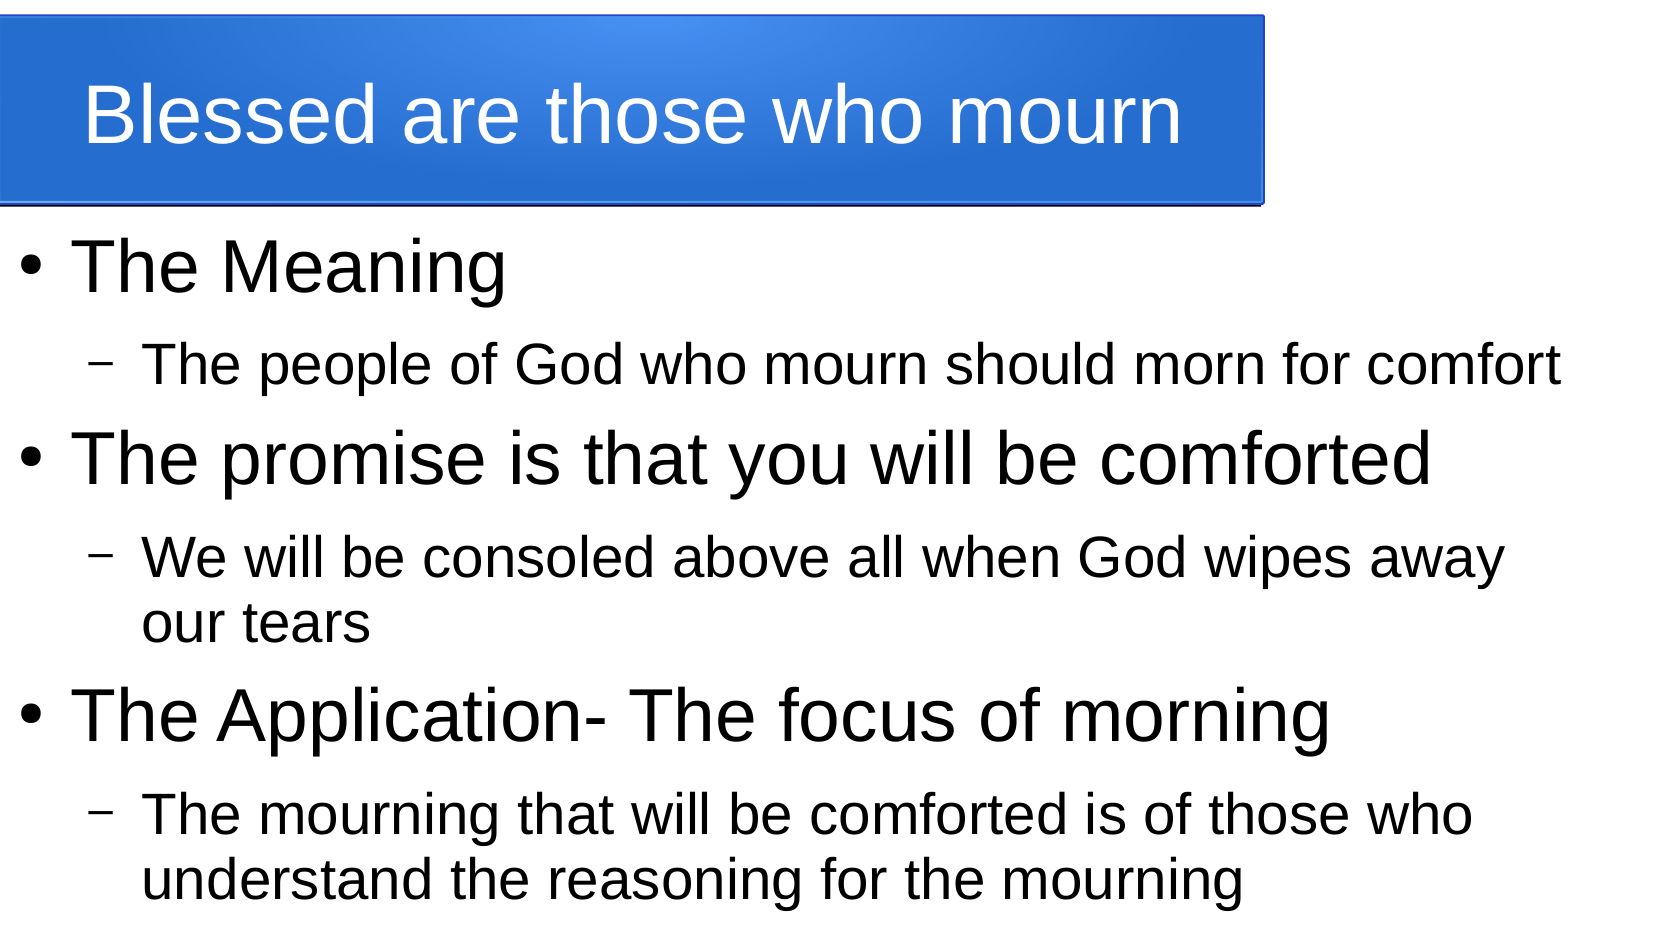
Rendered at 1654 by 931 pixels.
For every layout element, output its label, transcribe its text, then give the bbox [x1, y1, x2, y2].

list The Meaning The people of God who mourn should morn for comfort The promise is that you will be comforted We will be consoled above all when God wipes away our tears The Application- The focus of morning The mourning that will be comforted is of those who understand the reasoning for the mourning [0, 224, 1571, 916]
title Blessed are those who mourn [82, 35, 1235, 196]
